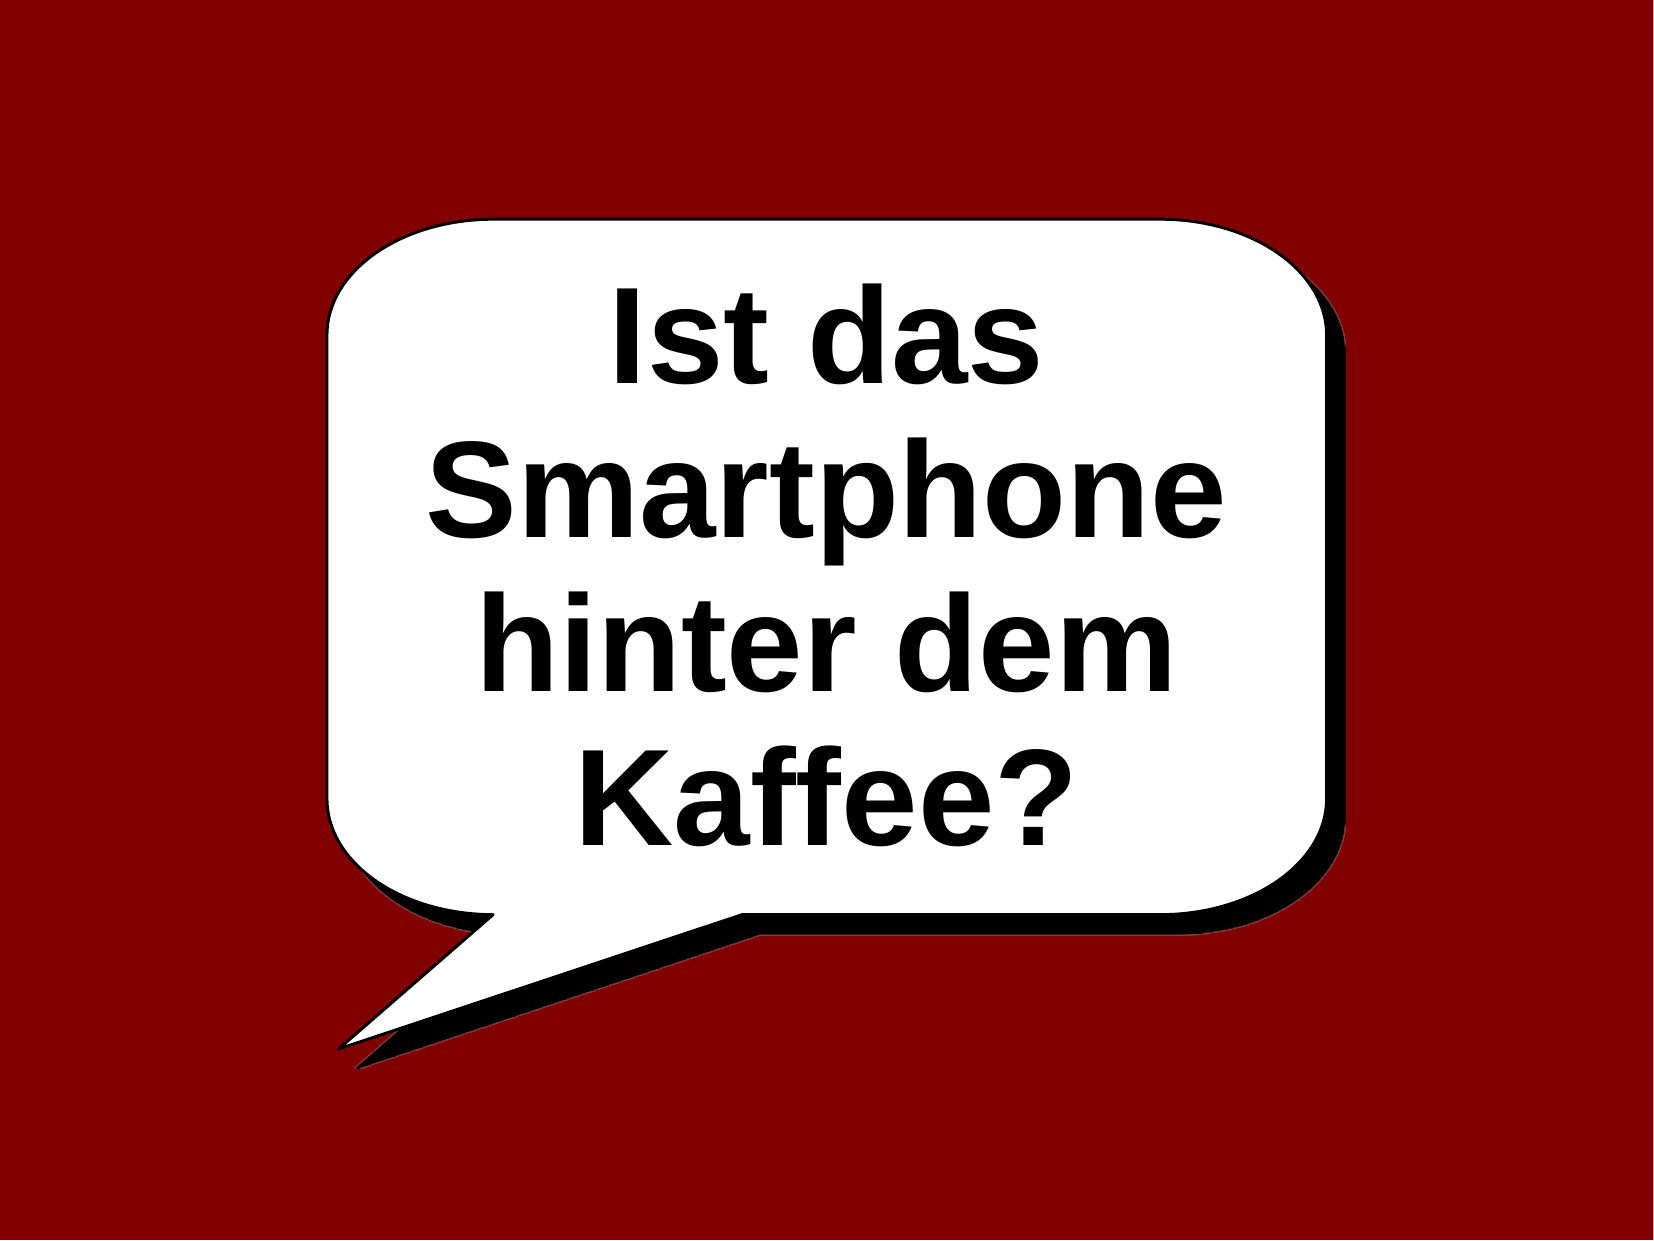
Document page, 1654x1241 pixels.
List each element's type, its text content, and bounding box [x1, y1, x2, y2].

text_box Ist das Smartphone hinter dem Kaffee? [326, 219, 1327, 1049]
